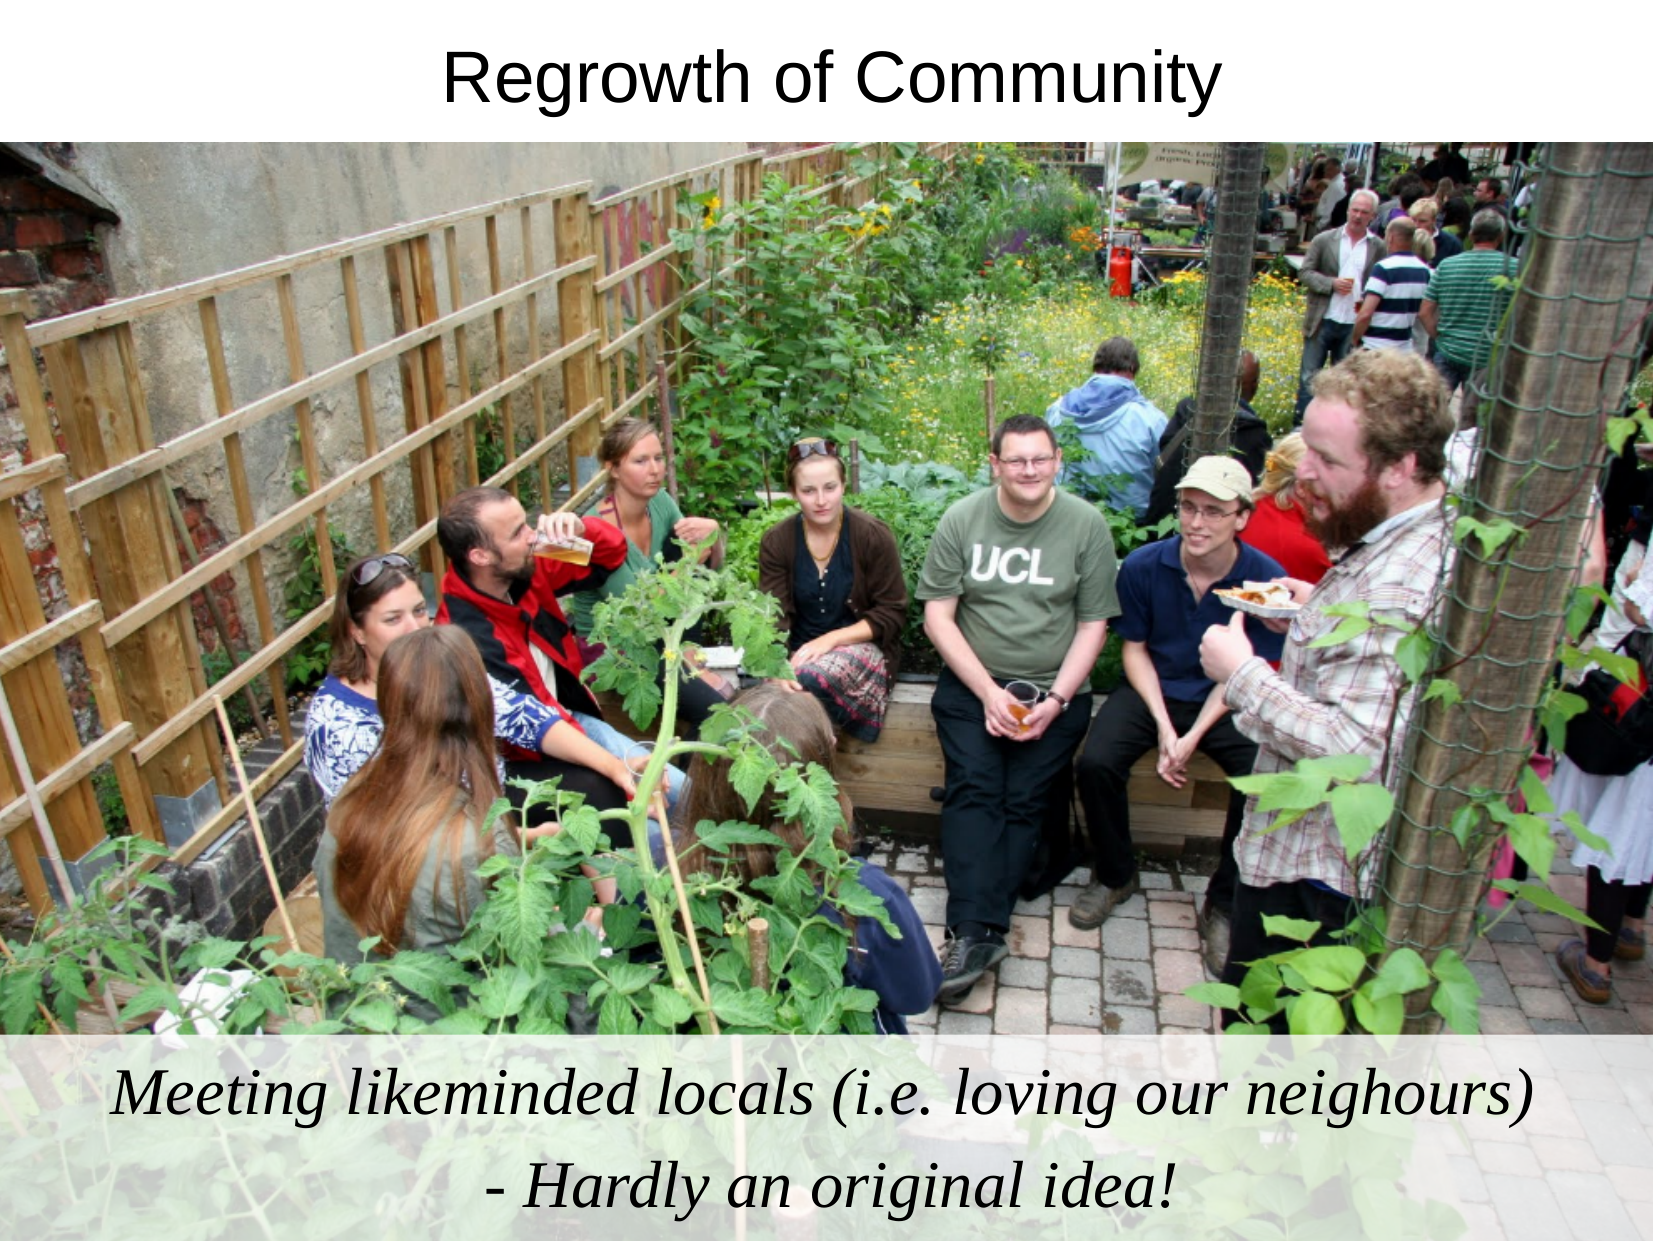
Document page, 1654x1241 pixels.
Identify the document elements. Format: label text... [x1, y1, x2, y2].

picture [0, 142, 1653, 1034]
text_box Regrowth of Community [11, 35, 1653, 125]
text_box Meeting likeminded locals (i.e. loving our neighours) - Hardly an original idea! [8, 1052, 1640, 1229]
text_box [0, 1034, 1653, 1241]
